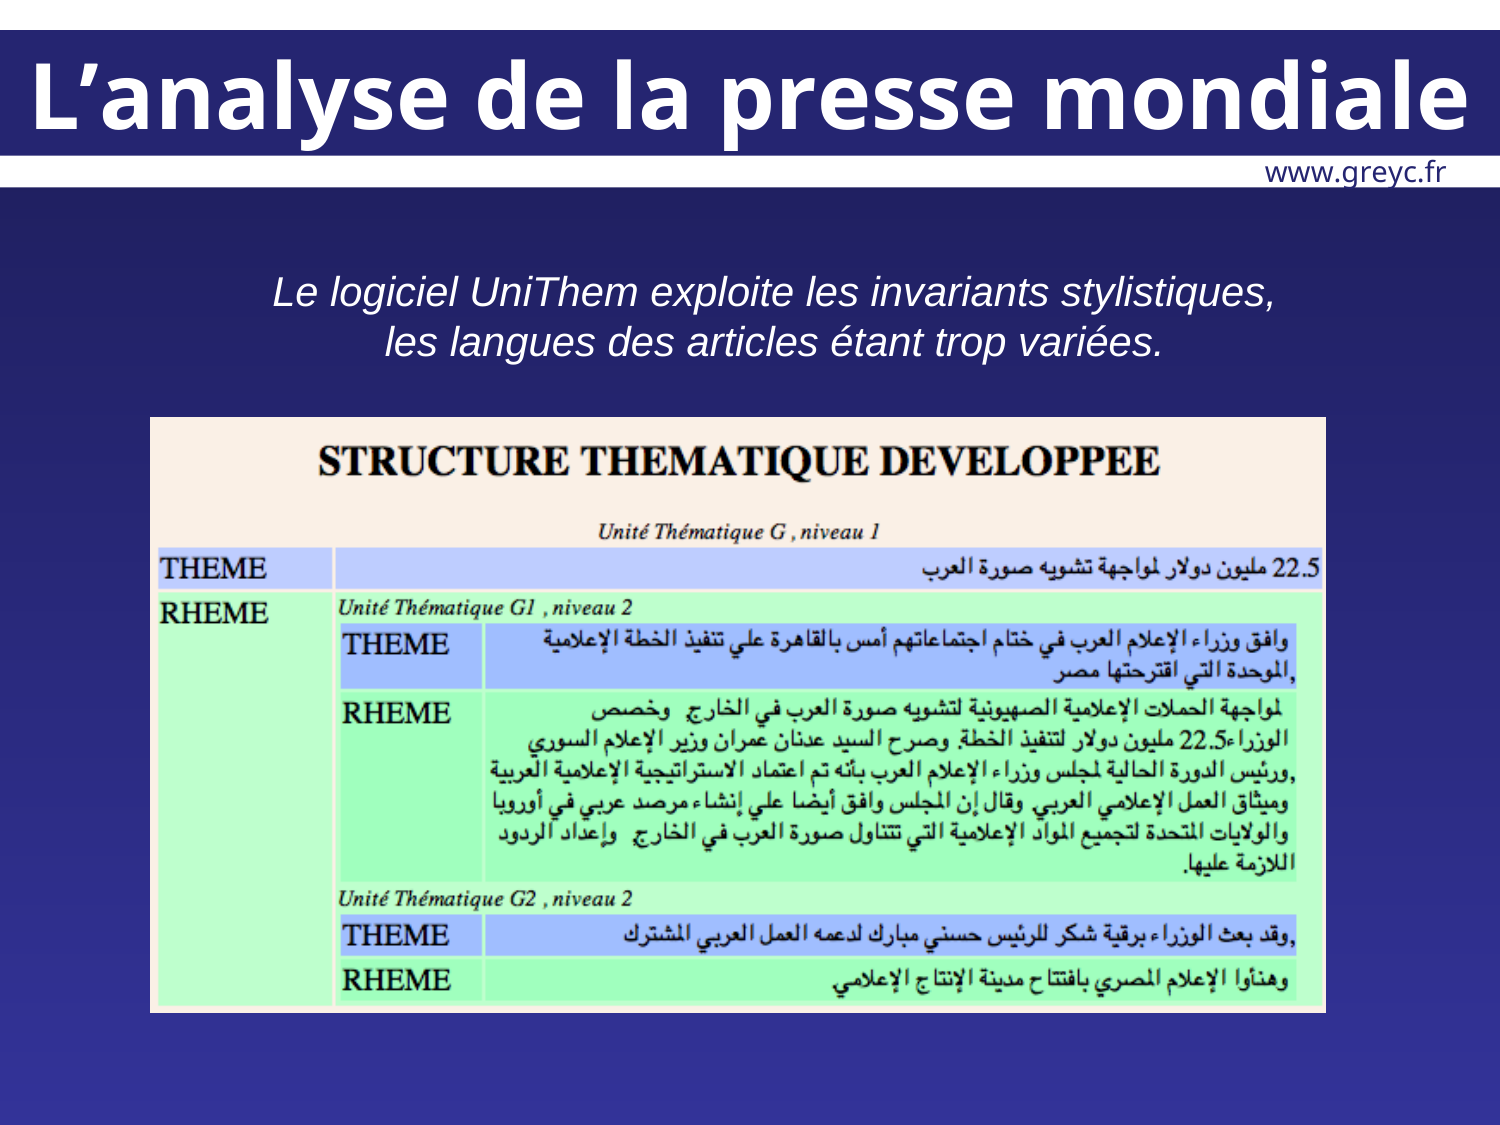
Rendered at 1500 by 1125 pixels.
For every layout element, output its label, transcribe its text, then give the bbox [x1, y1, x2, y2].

text_box www.greyc.fr [1249, 145, 1500, 196]
text_box [0, 156, 1249, 188]
picture [150, 417, 1326, 1013]
text_box [0, 0, 1500, 30]
text_box Le logiciel UniThem exploite les invariants stylistiques, les langues des articles étant trop variées. [87, 257, 1463, 373]
text_box L’analyse de la presse mondiale [0, 30, 1500, 156]
